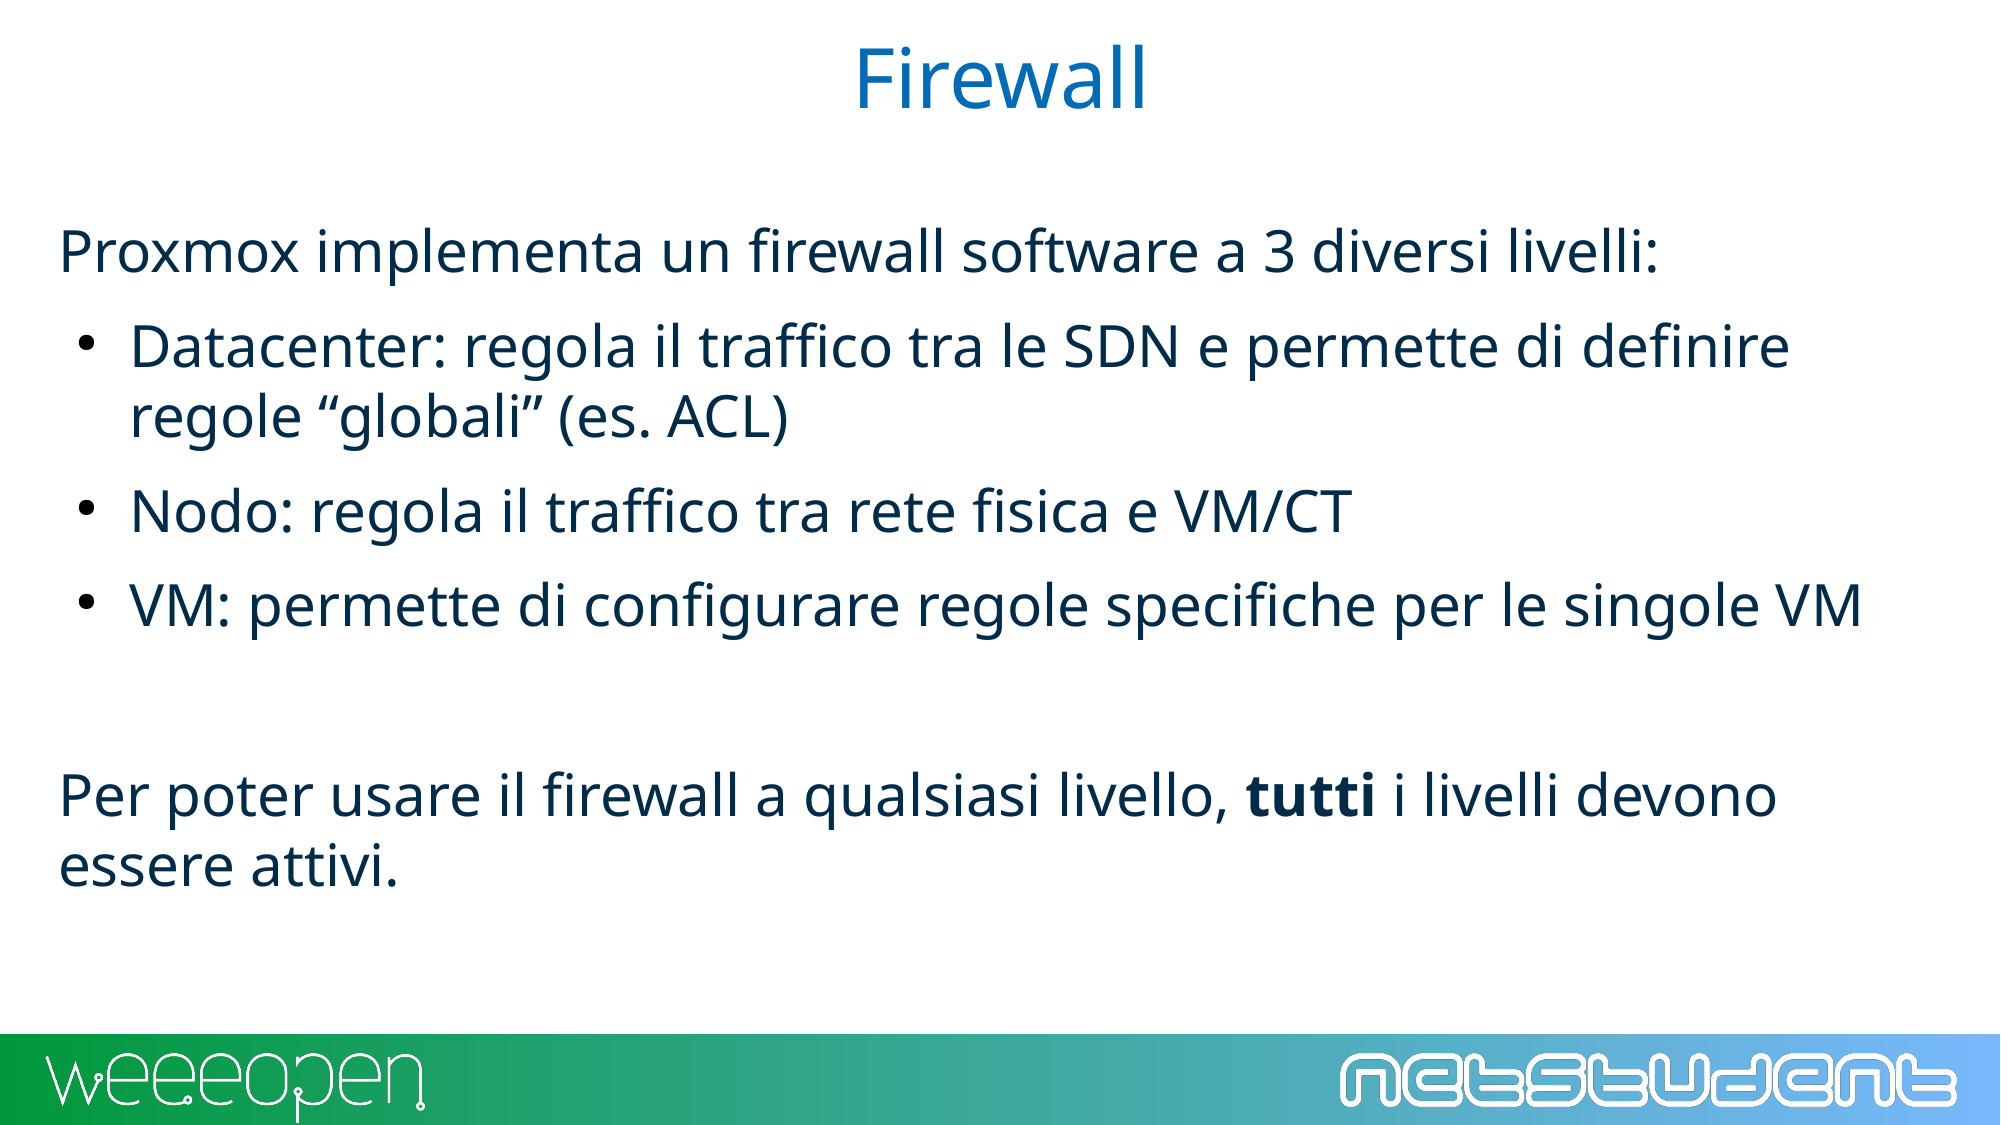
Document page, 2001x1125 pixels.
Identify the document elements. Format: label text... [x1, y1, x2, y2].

picture [1340, 1053, 1957, 1107]
list Proxmox implementa un firewall software a 3 diversi livelli: Datacenter: regola il traffico tra le SDN e permette di definire regole “globali” (es. ACL) Nodo: regola il traffico tra rete fisica e VM/CT VM: permette di configurare regole specifiche per le singole VM Per poter usare il firewall a qualsiasi livello, tutti i livelli devono essere attivi. [43, 206, 1959, 916]
title Firewall [43, 29, 1959, 206]
picture [45, 1053, 425, 1123]
